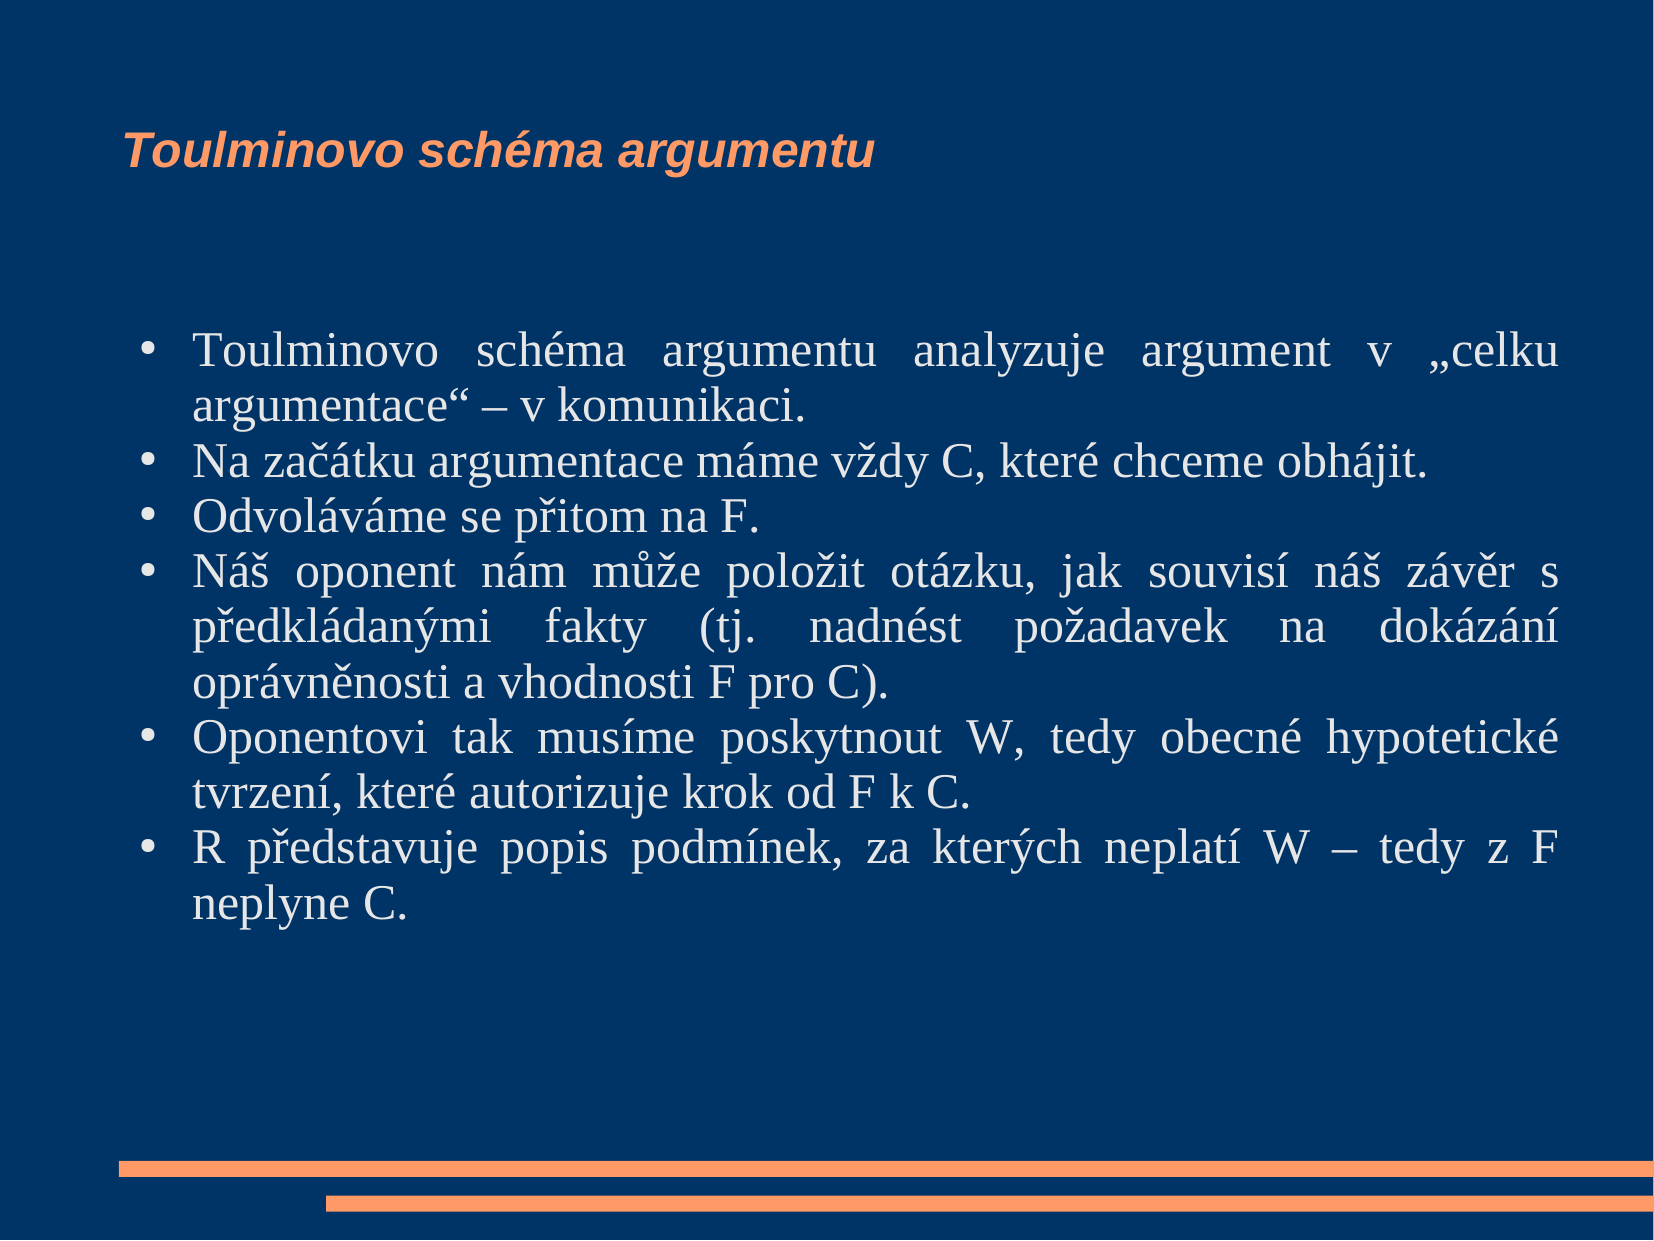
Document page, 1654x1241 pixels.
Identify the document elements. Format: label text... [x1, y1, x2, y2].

list Toulminovo schéma argumentu analyzuje argument v „celku argumentace“ – v komunikaci. Na začátku argumentace máme vždy C, které chceme obhájit. Odvoláváme se přitom na F. Náš oponent nám může položit otázku, jak souvisí náš závěr s předkládanými fakty (tj. nadnést požadavek na dokázání oprávněnosti a vhodnosti F pro C). Oponentovi tak musíme poskytnout W, tedy obecné hypotetické tvrzení, které autorizuje krok od F k C. R představuje popis podmínek, za kterých neplatí W – tedy z F neplyne C. [121, 322, 1561, 1132]
title Toulminovo schéma argumentu [121, 46, 1534, 254]
